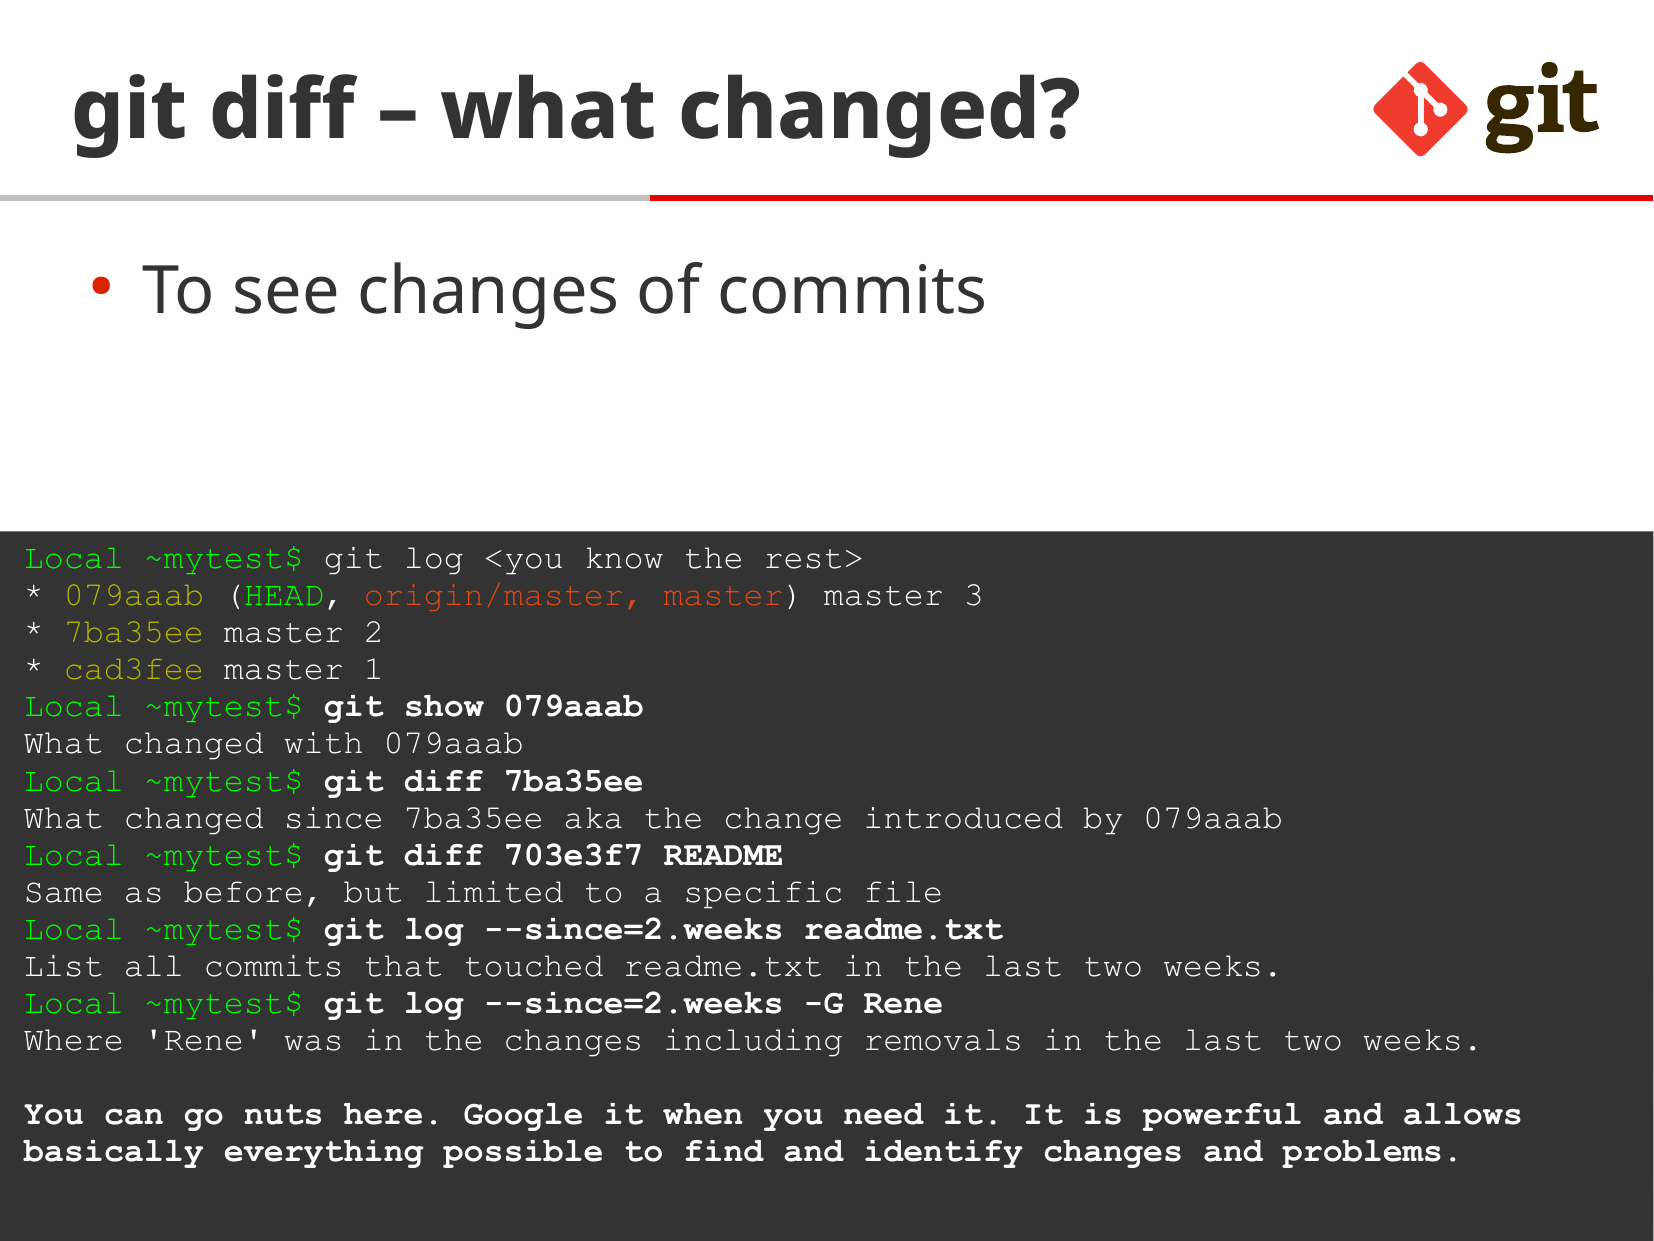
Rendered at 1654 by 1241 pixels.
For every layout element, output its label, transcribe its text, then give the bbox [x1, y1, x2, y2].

text_box Local ~mytest$ git log <you know the rest> * 079aaab (HEAD, origin/master, master) master 3 * 7ba35ee master 2 * cad3fee master 1 Local ~mytest$ git show 079aaab What changed with 079aaab Local ~mytest$ git diff 7ba35ee What changed since 7ba35ee aka the change introduced by 079aaab Local ~mytest$ git diff 703e3f7 README Same as before, but limited to a specific file Local ~mytest$ git log --since=2.weeks readme.txt List all commits that touched readme.txt in the last two weeks. Local ~mytest$ git log --since=2.weeks -G Rene Where 'Rene' was in the changes including removals in the last two weeks. You can go nuts here. Google it when you need it. It is powerful and allows basically everything possible to find and identify changes and problems. [0, 531, 1654, 1241]
list To see changes of commits [56, 239, 1595, 368]
title git diff – what changed? [56, 36, 1546, 175]
